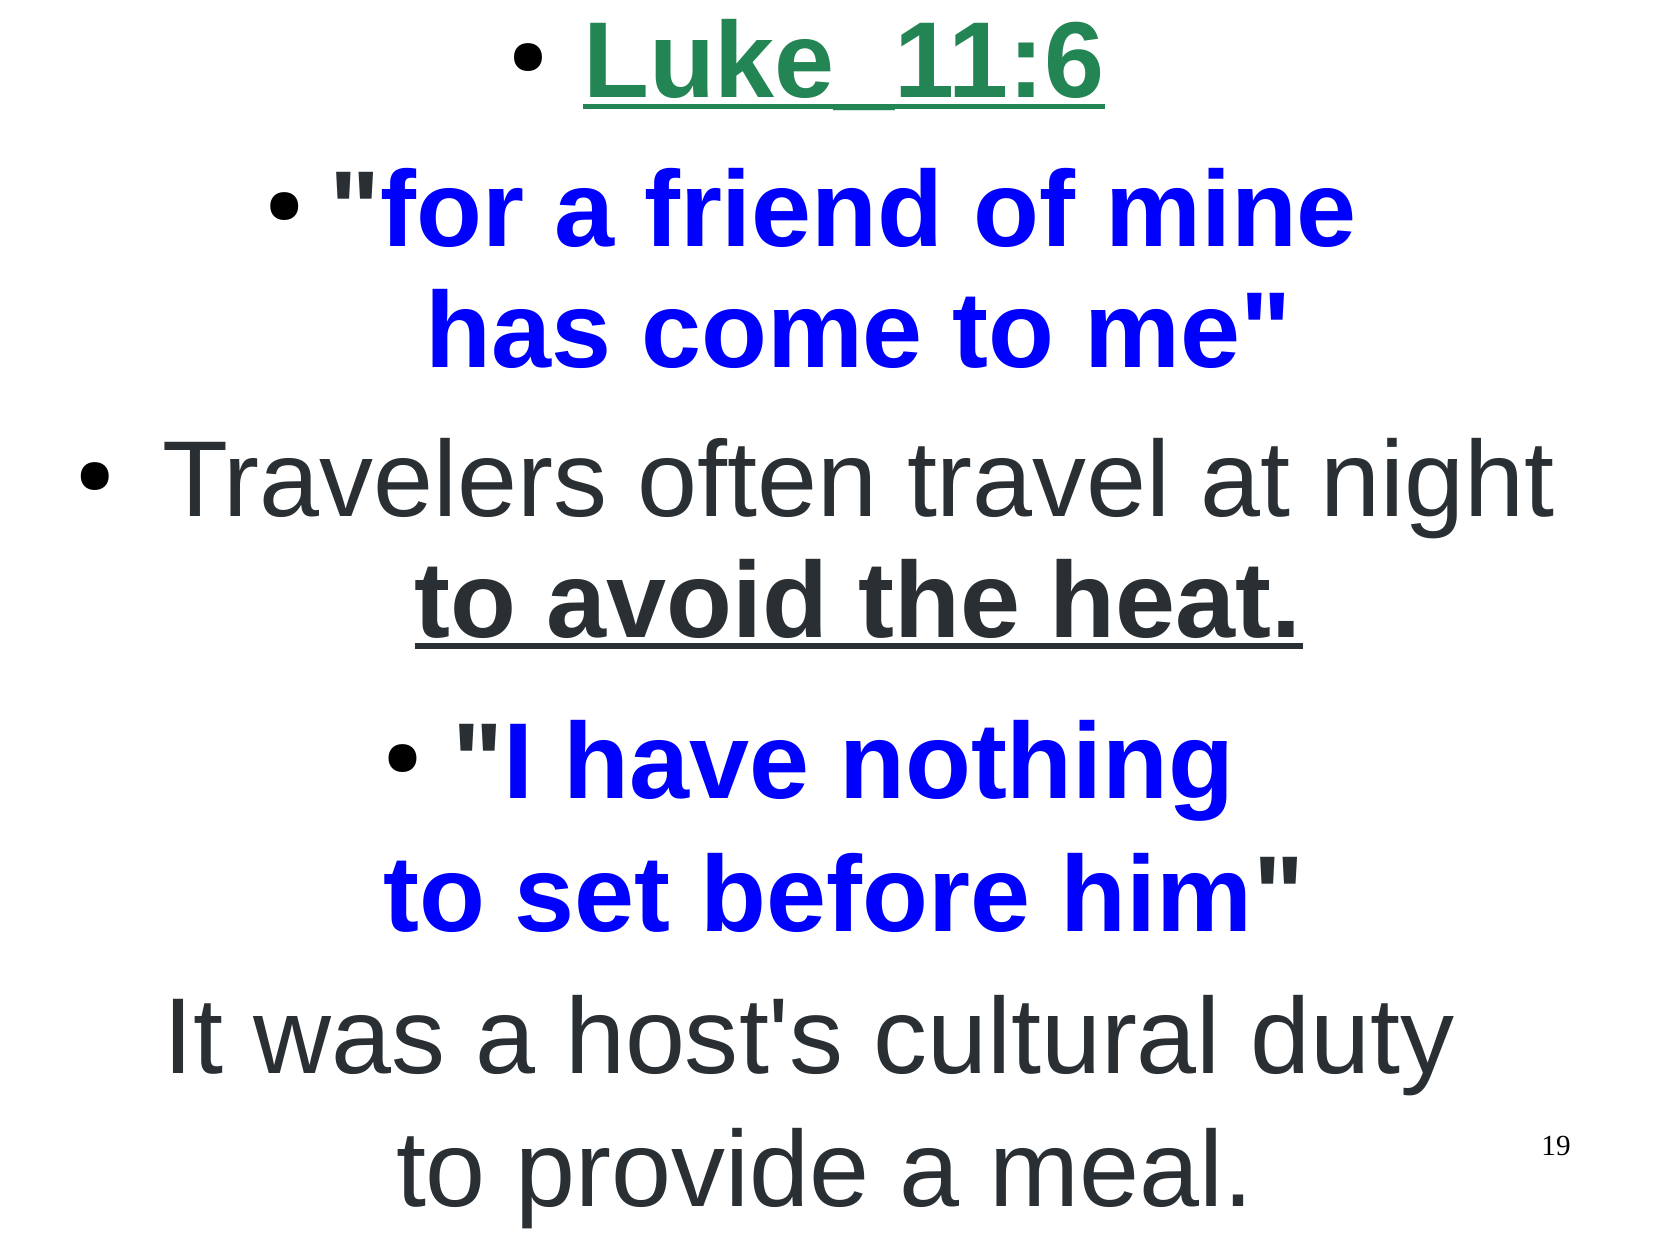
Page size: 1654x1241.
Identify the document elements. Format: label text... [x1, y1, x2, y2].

list Luke_11:6 "for a friend of mine has come to me" Travelers often travel at night to avoid the heat. "I have nothing to set before him" It was a host's cultural duty to provide a meal. [0, 0, 1651, 1238]
